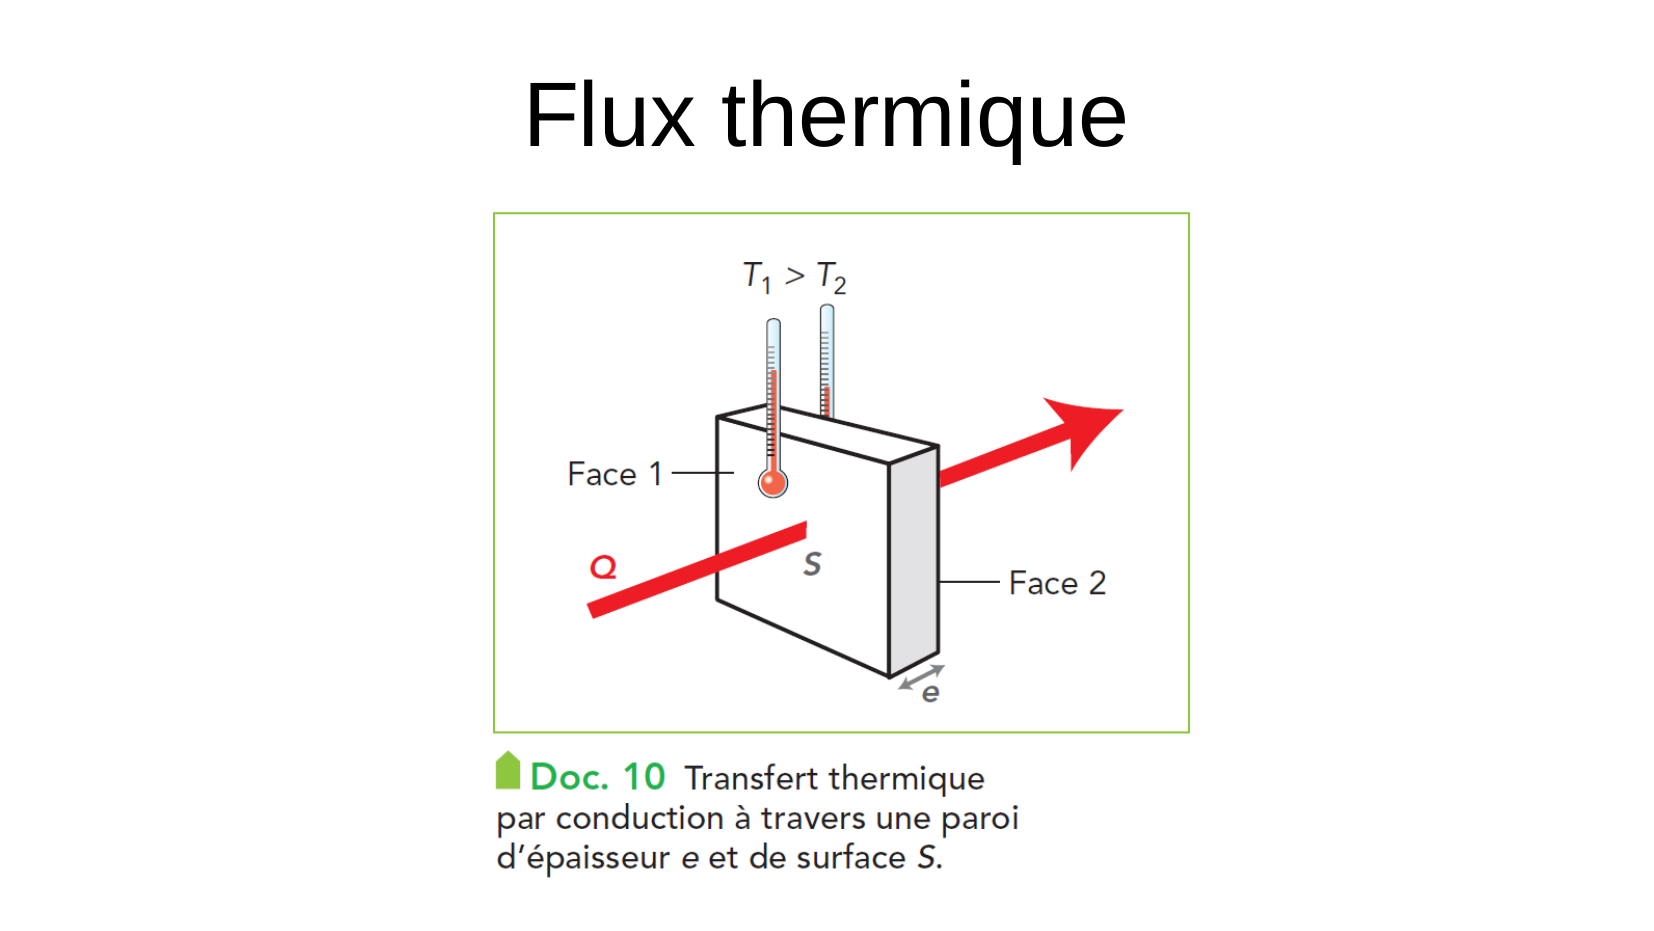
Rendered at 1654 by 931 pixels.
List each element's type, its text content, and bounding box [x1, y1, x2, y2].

title Flux thermique [82, 37, 1571, 193]
picture [466, 180, 1241, 910]
